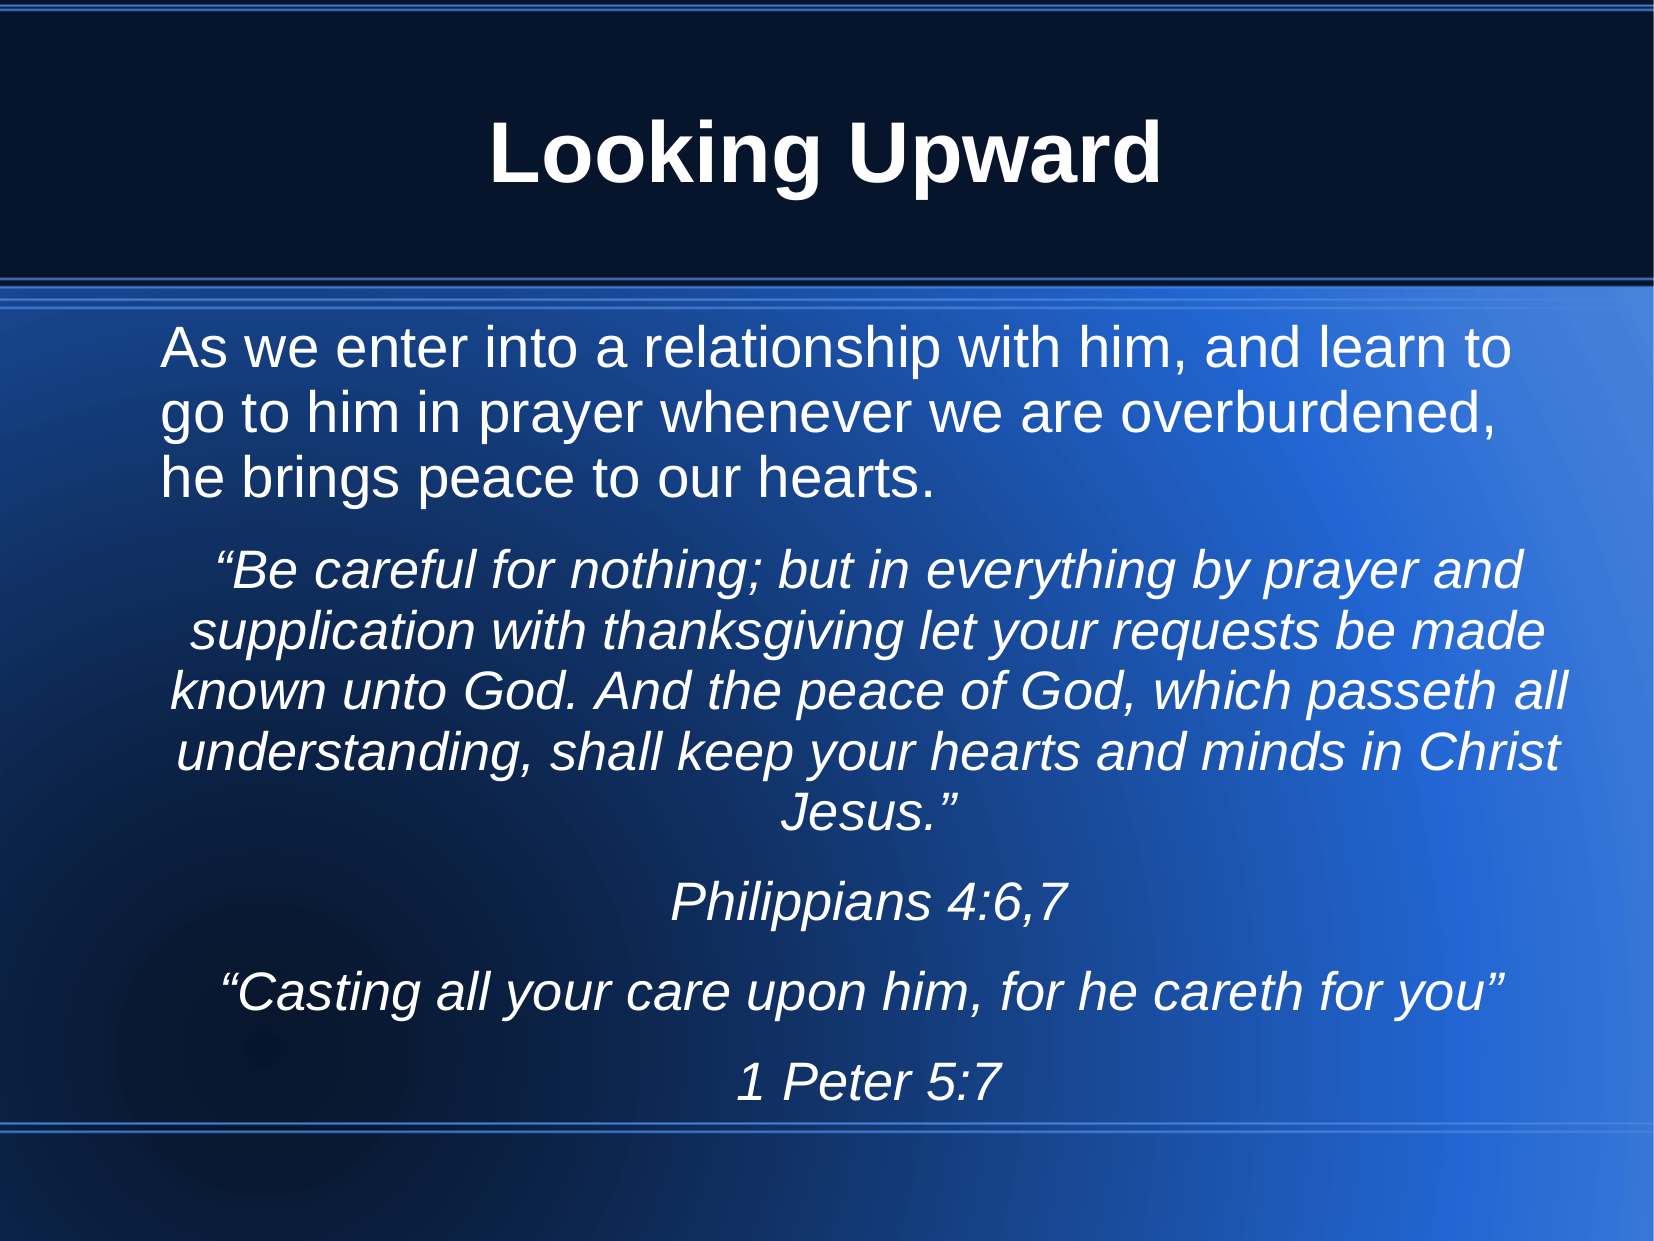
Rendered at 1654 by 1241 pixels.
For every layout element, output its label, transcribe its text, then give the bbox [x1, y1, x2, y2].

title Looking Upward [82, 49, 1571, 257]
list As we enter into a relationship with him, and learn to go to him in prayer whenever we are overburdened, he brings peace to our hearts. “Be careful for nothing; but in everything by prayer and supplication with thanksgiving let your requests be made known unto God. And the peace of God, which passeth all understanding, shall keep your hearts and minds in Christ Jesus.” Philippians 4:6,7 “Casting all your care upon him, for he careth for you” 1 Peter 5:7 [90, 315, 1579, 1204]
picture [0, 0, 1654, 1241]
